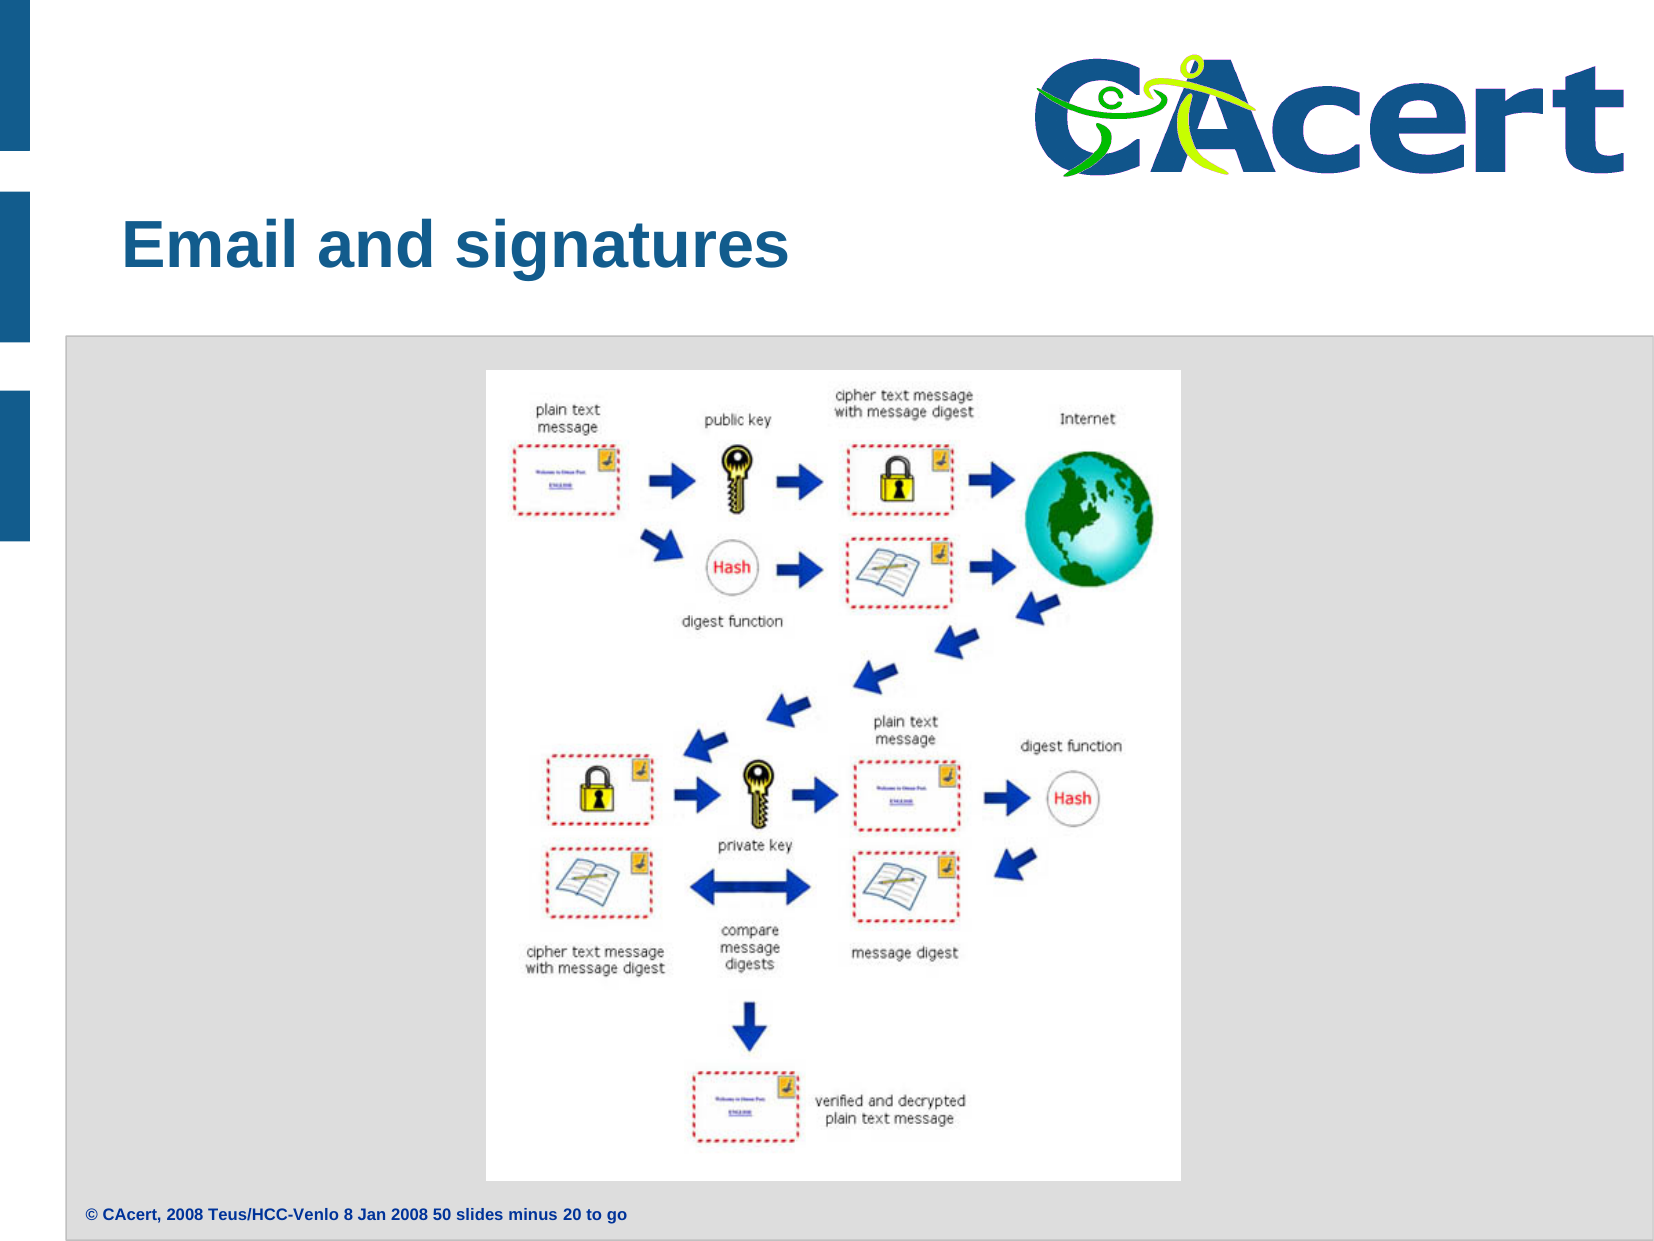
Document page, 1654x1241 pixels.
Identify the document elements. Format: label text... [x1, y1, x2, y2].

picture [1033, 53, 1625, 178]
list [121, 344, 1595, 1238]
picture [486, 370, 1181, 1181]
title Email and signatures [121, 177, 1533, 316]
